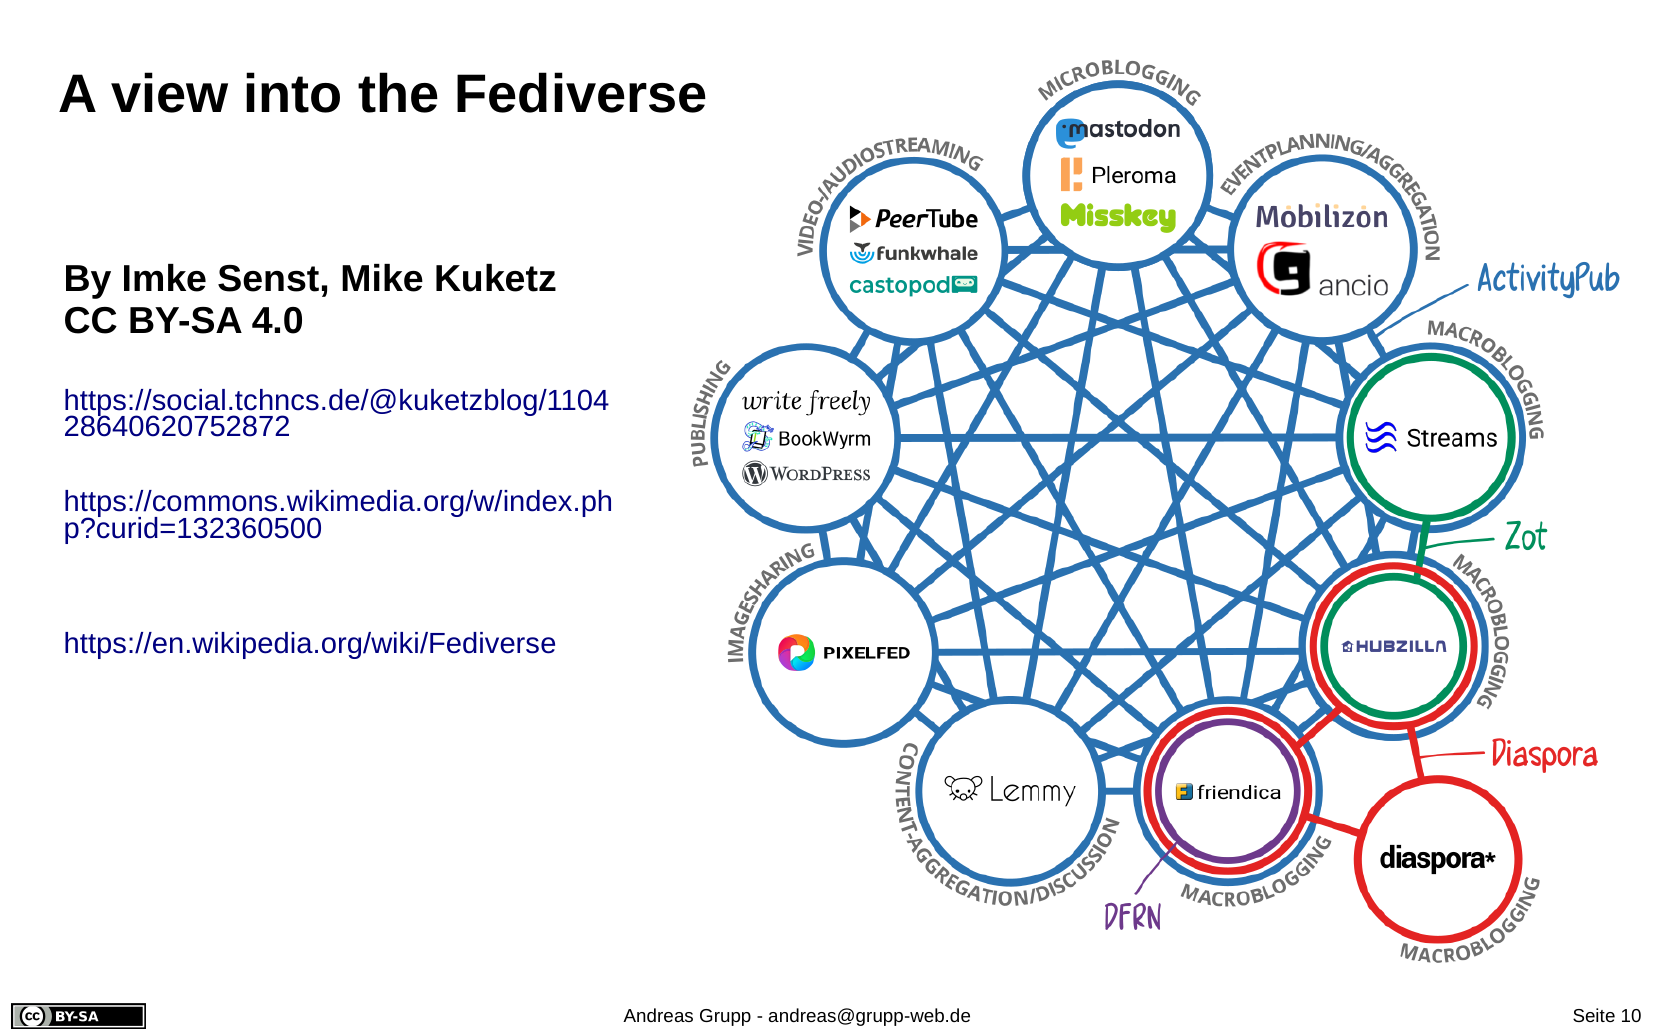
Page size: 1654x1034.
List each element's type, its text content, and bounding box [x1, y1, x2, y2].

picture [11, 1003, 146, 1029]
picture [673, 11, 1648, 987]
title A view into the Fediverse [59, 24, 768, 165]
text_box By Imke Senst, Mike Kuketz CC BY-SA 4.0 https://social.tchncs.de/@kuketzblog/110428640620752872 https://commons.wikimedia.org/w/index.php?curid=132360500 https://en.wikipedia.org/wiki/Fediverse [48, 250, 640, 664]
